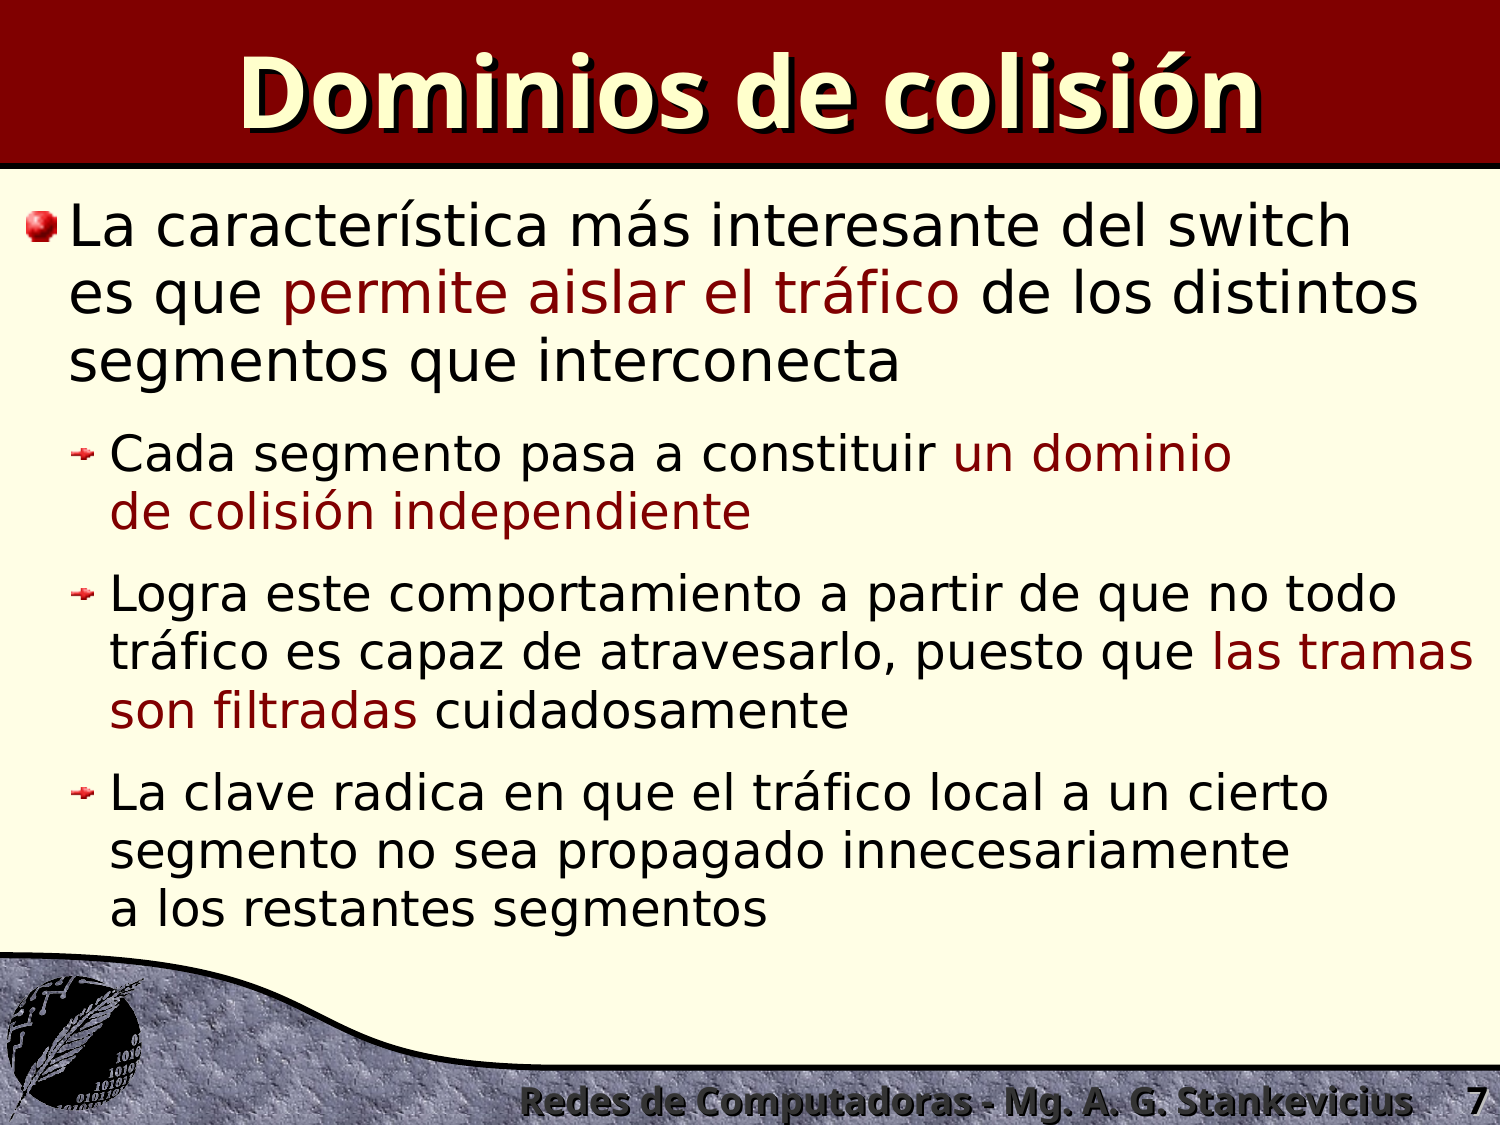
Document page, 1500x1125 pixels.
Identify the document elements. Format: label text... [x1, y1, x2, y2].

picture [0, 959, 1500, 1125]
title Dominios de colisión [15, 5, 1485, 160]
picture [1047, 1100, 1054, 1110]
list La característica más interesante del switch es que permite aislar el tráfico de los distintos segmentos que interconecta Cada segmento pasa a constituir un dominio de colisión independiente Logra este comportamiento a partir de que no todo tráfico es capaz de atravesarlo, puesto que las tramas son filtradas cuidadosamente La clave radica en que el tráfico local a un cierto segmento no sea propagado innecesariamente a los restantes segmentos [11, 192, 1486, 942]
picture [790, 1100, 795, 1110]
